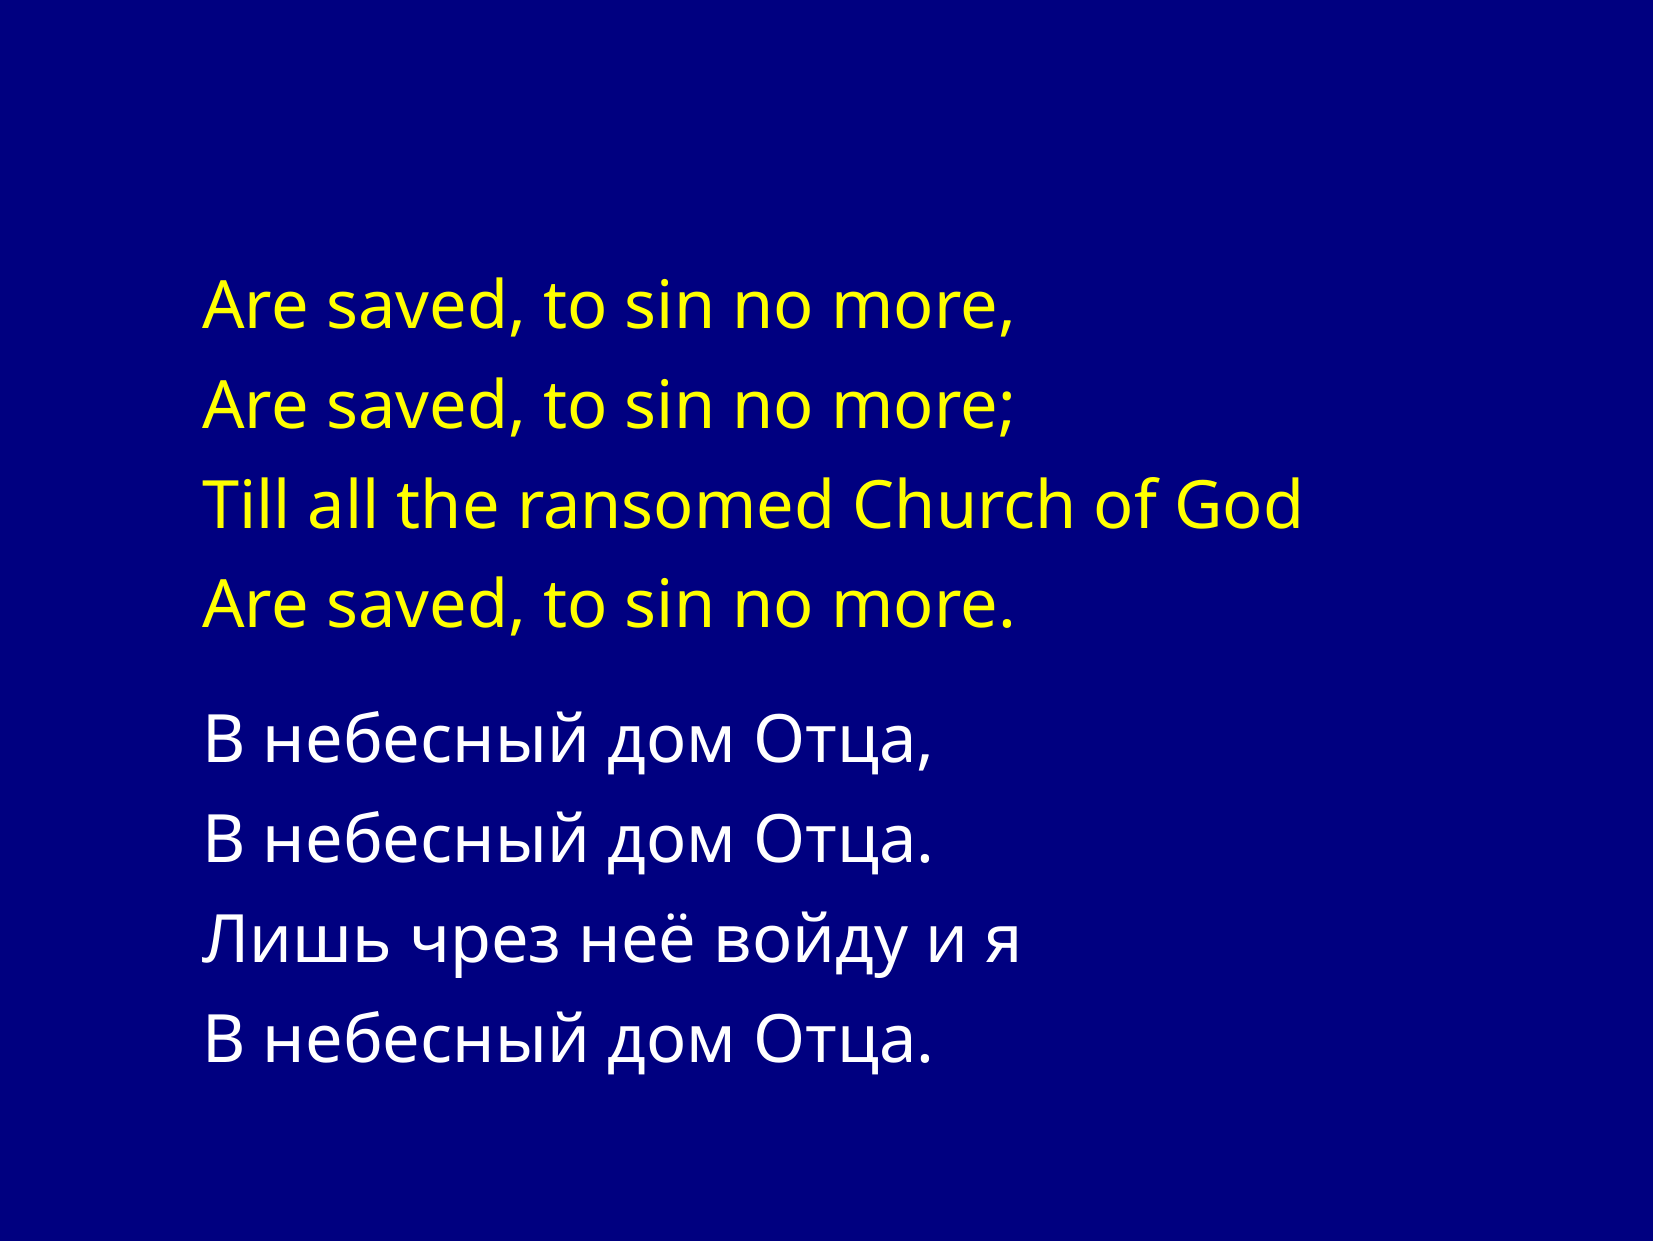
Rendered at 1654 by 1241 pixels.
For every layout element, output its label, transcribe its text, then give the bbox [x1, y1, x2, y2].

text_box В небесный дом Отца, В небесный дом Отца. Лишь чрез неё войду и я В небесный дом Отца. [75, 675, 1576, 1163]
text_box Are saved, to sin no more, Are saved, to sin no more; Till all the ransomed Church of God Are saved, to sin no more. [75, 150, 1653, 638]
